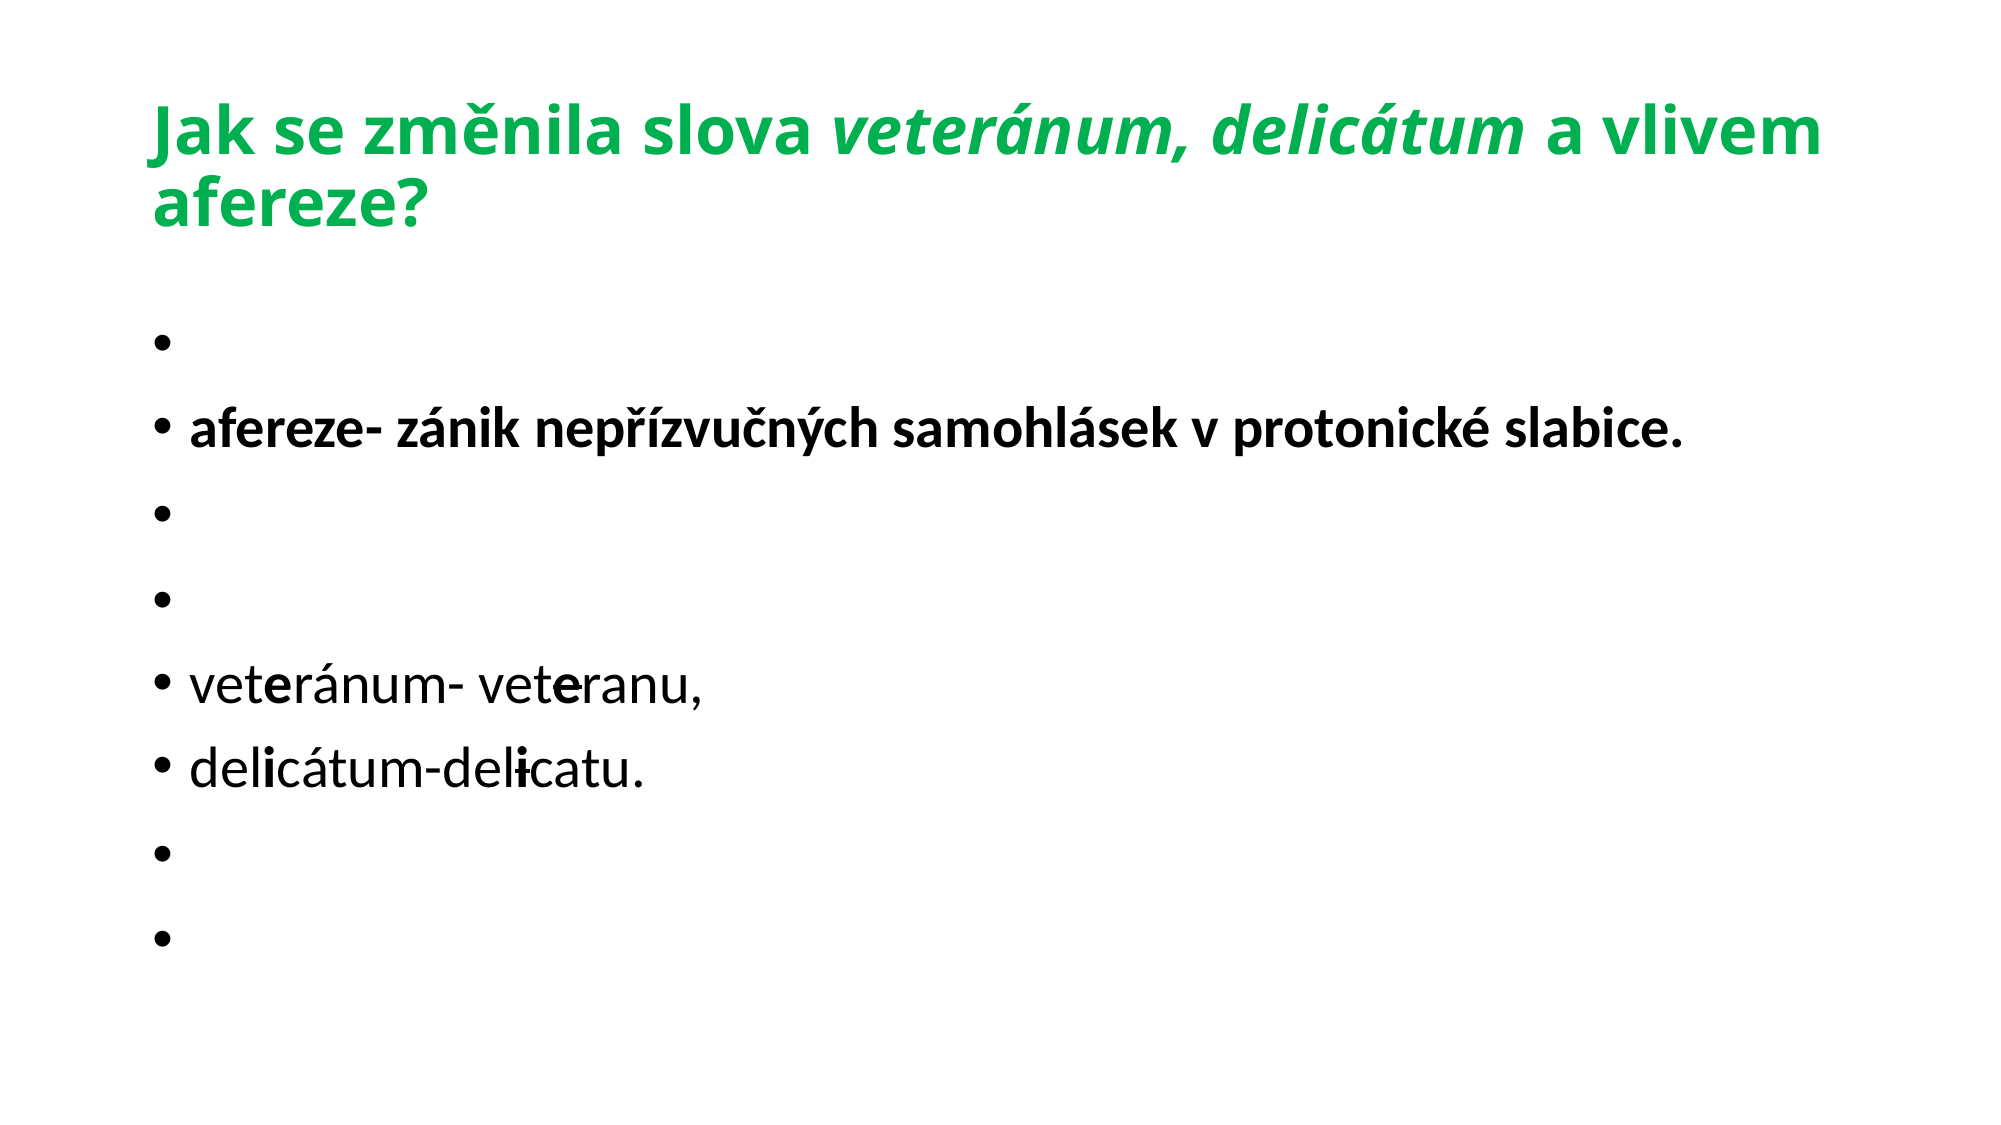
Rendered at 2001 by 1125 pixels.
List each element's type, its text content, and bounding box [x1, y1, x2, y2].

list afereze- zánik nepřízvučných samohlásek v protonické slabice. veteránum- veteranu, delicátum-delicatu. [137, 299, 1863, 1014]
title Jak se změnila slova veteránum, delicátum a vlivem afereze? [137, 59, 1863, 278]
